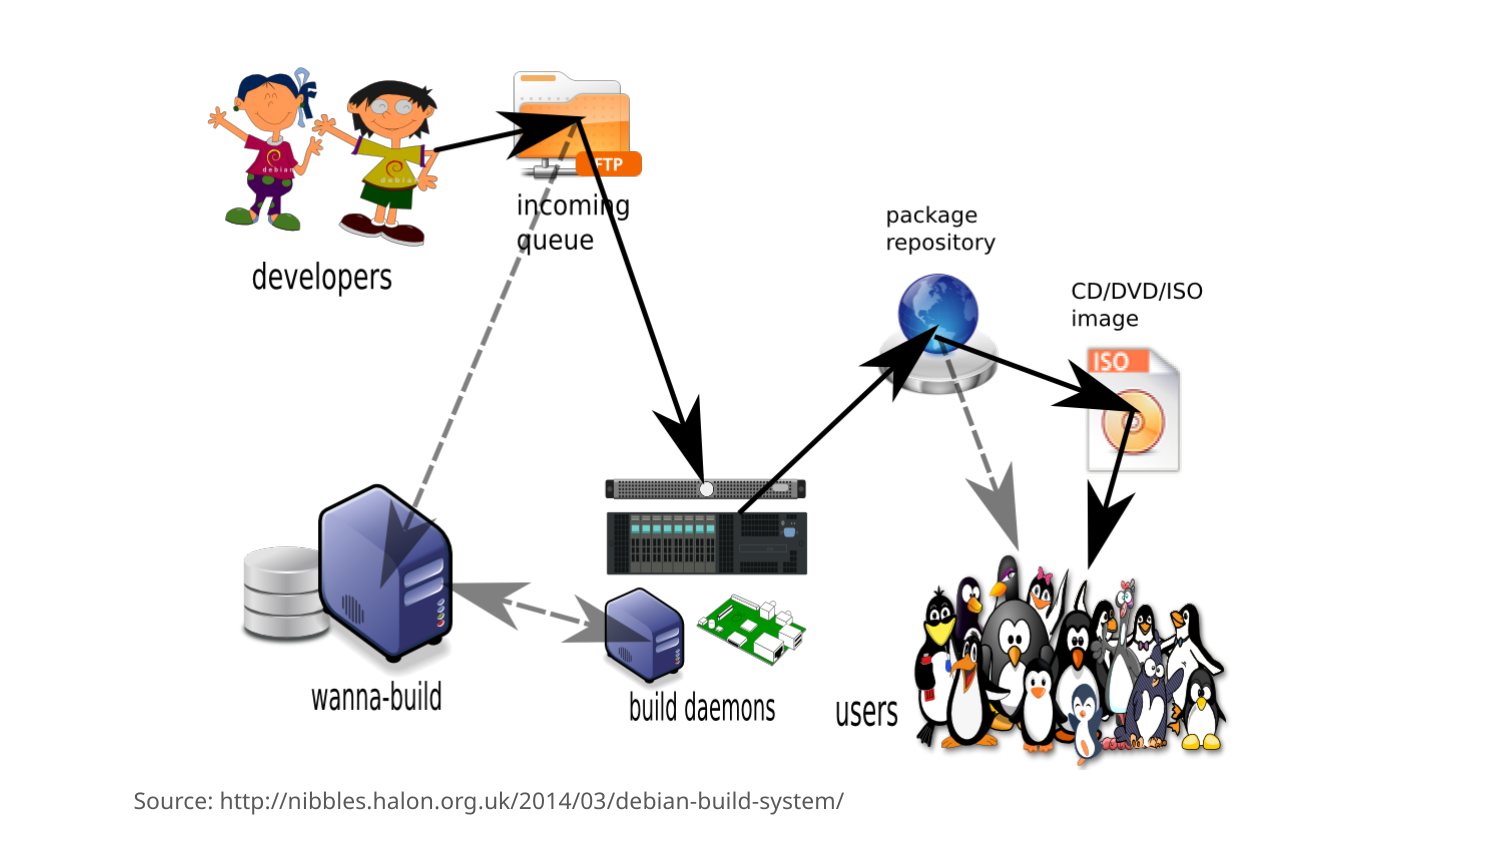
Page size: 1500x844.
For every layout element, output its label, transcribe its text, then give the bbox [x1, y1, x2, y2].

picture [188, 24, 1242, 762]
list Source: http://nibbles.halon.org.uk/2014/03/debian-build-system/ [118, 762, 1382, 838]
